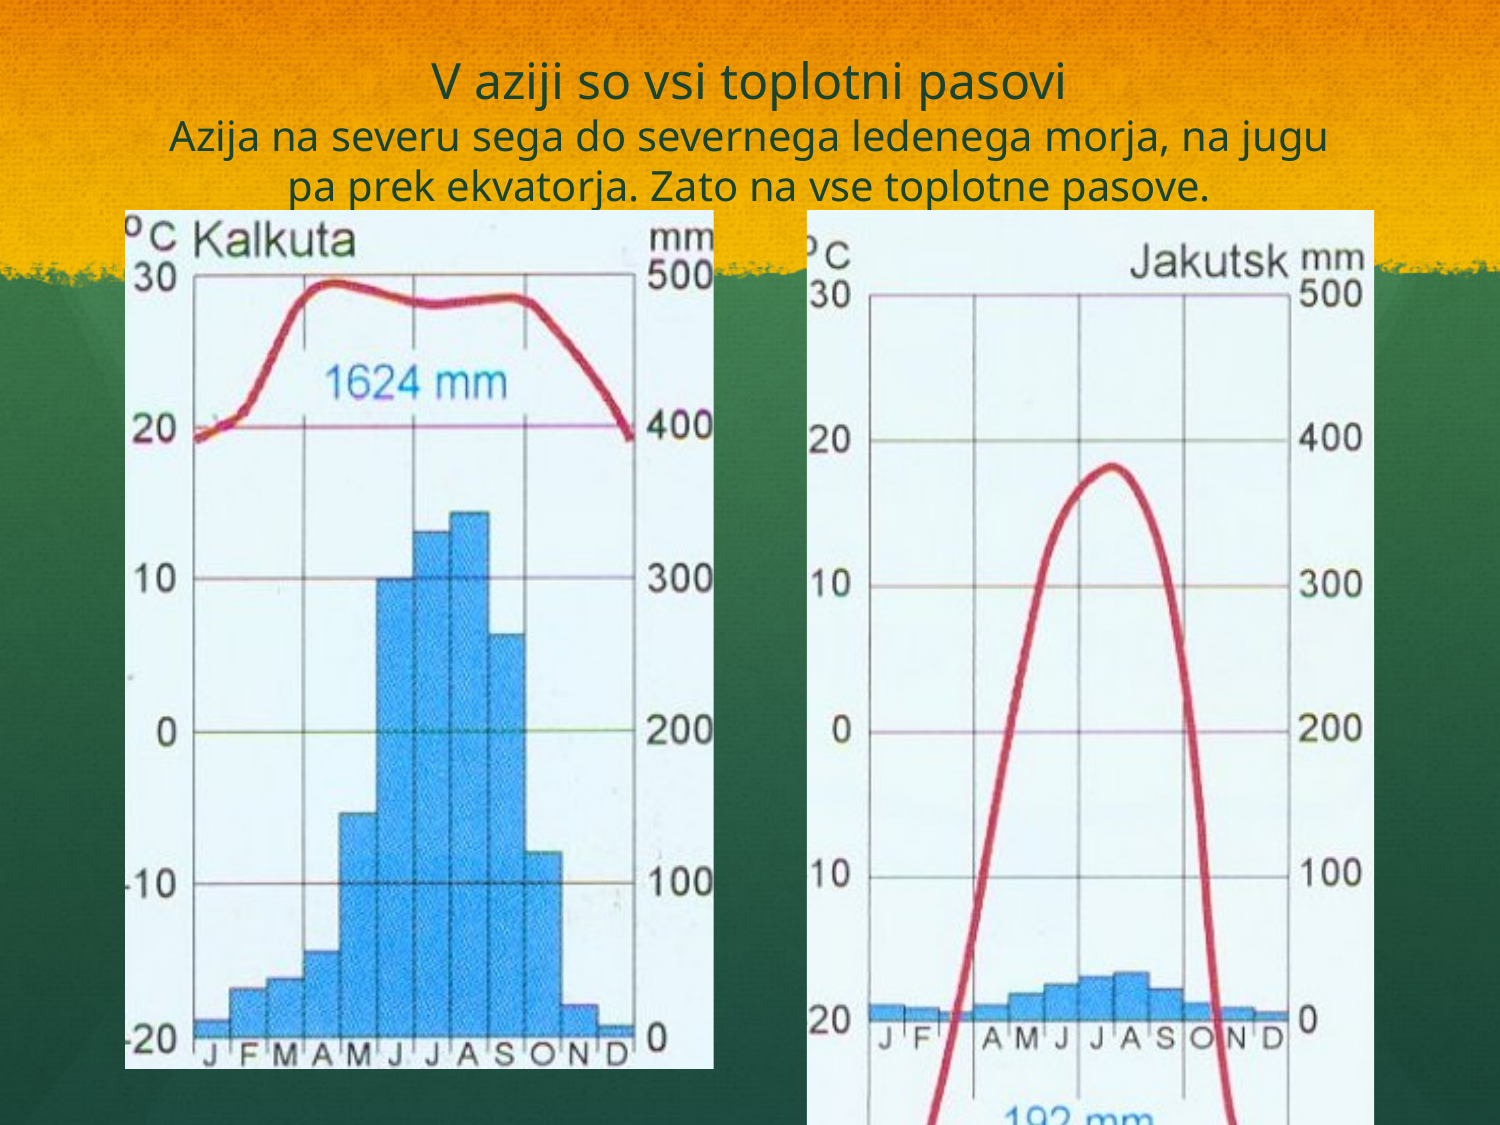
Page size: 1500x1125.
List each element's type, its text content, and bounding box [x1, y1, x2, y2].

title V aziji so vsi toplotni pasovi Azija na severu sega do severnega ledenega morja, na jugu pa prek ekvatorja. Zato na vse toplotne pasove. [125, 12, 1375, 246]
picture [0, 0, 1500, 1125]
